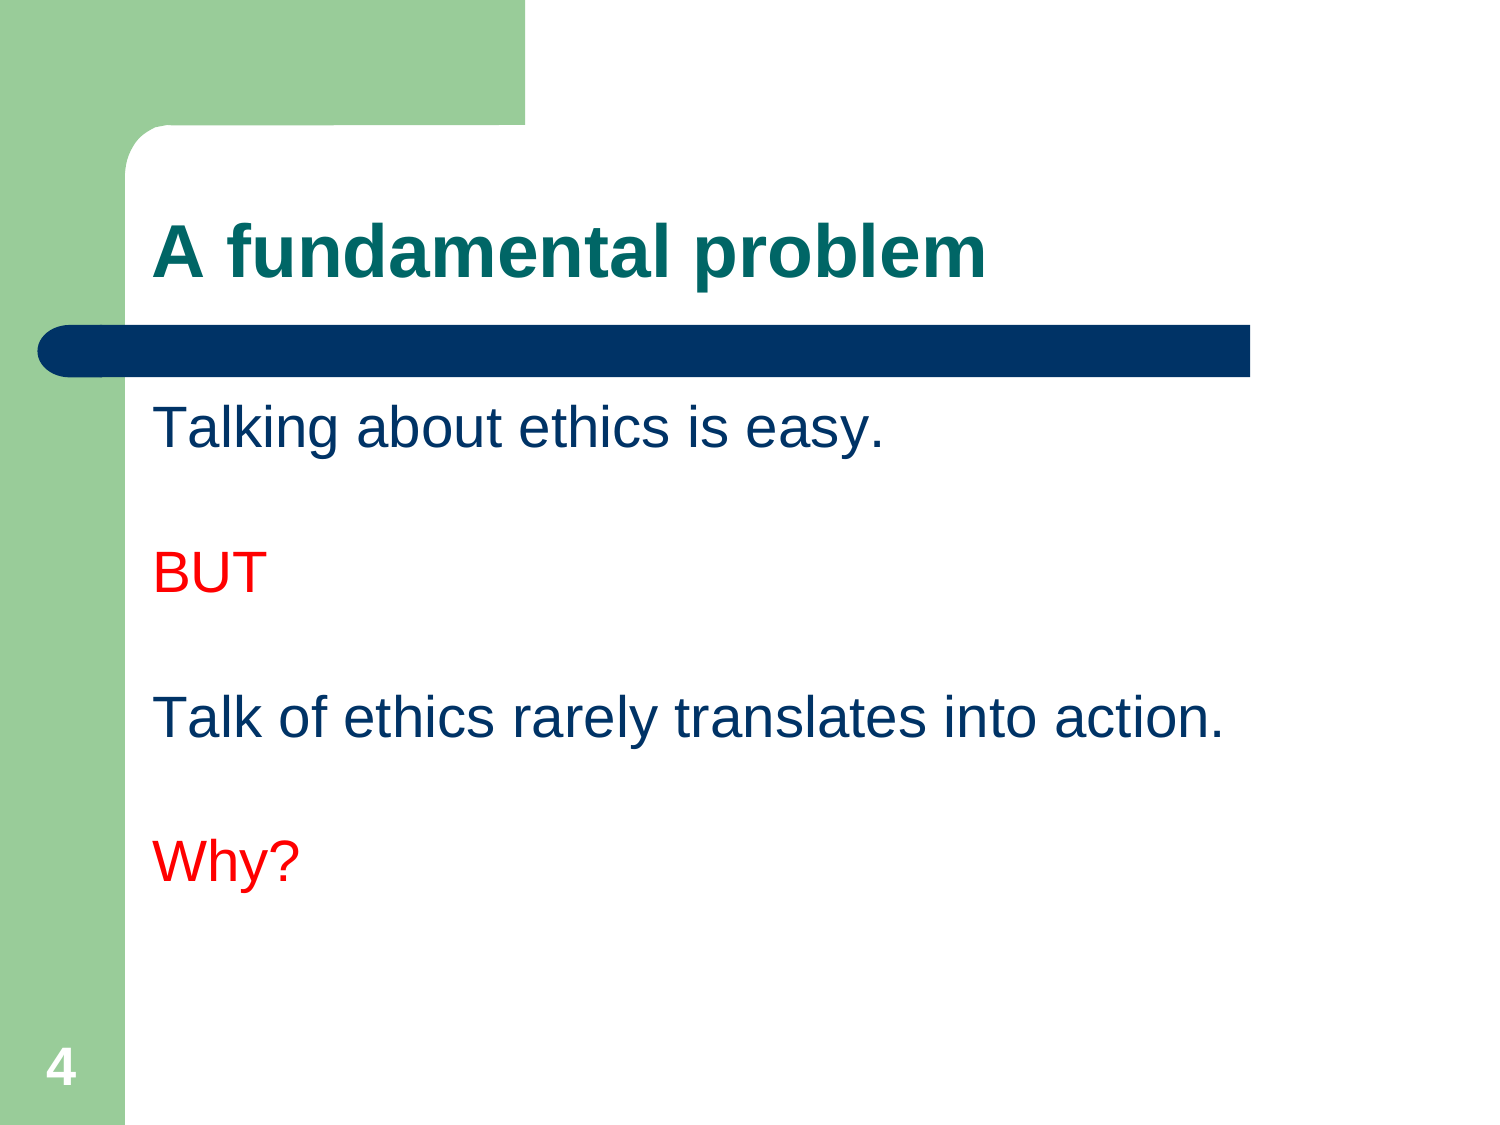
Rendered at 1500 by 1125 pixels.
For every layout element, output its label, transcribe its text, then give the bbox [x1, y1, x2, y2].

title A fundamental problem [136, 136, 1414, 301]
list Talking about ethics is easy. BUT Talk of ethics rarely translates into action. Why? [137, 387, 1400, 999]
